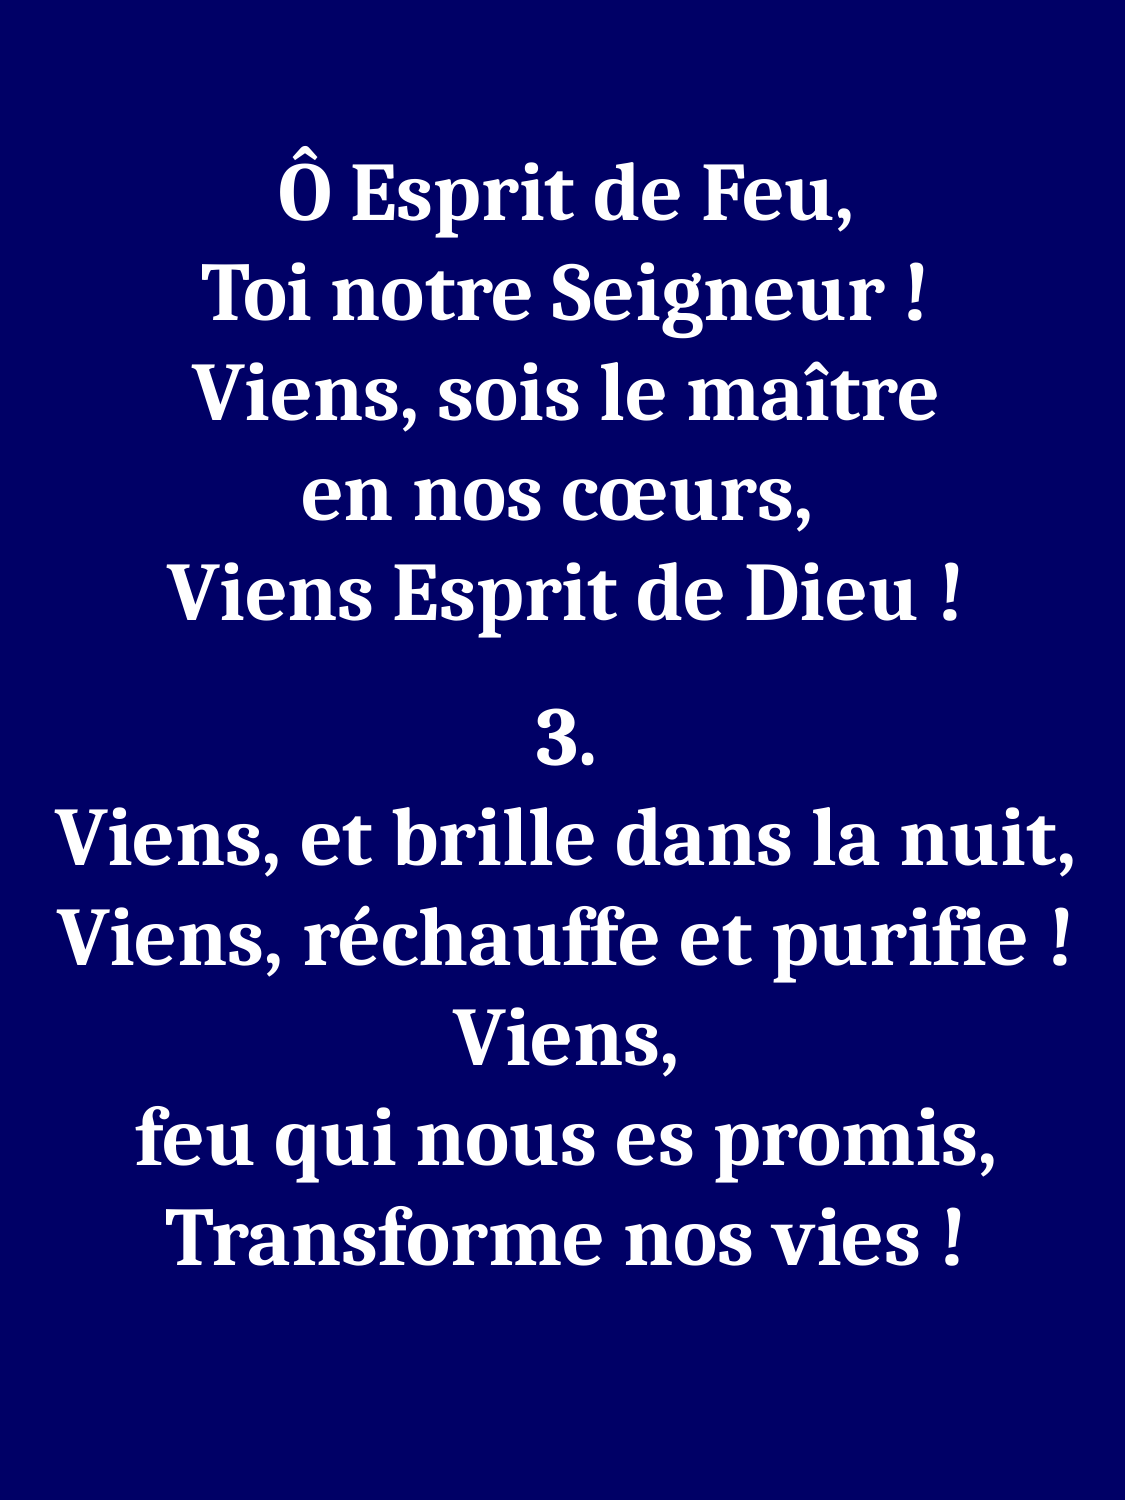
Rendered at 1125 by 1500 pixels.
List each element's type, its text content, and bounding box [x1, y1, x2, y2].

text_box Ô Esprit de Feu, Toi notre Seigneur ! Viens, sois le maître en nos cœurs, Viens Esprit de Dieu ! 3. Viens, et brille dans la nuit, Viens, réchauffe et purifie ! Viens, feu qui nous es promis, Transforme nos vies ! [23, 129, 1111, 1344]
